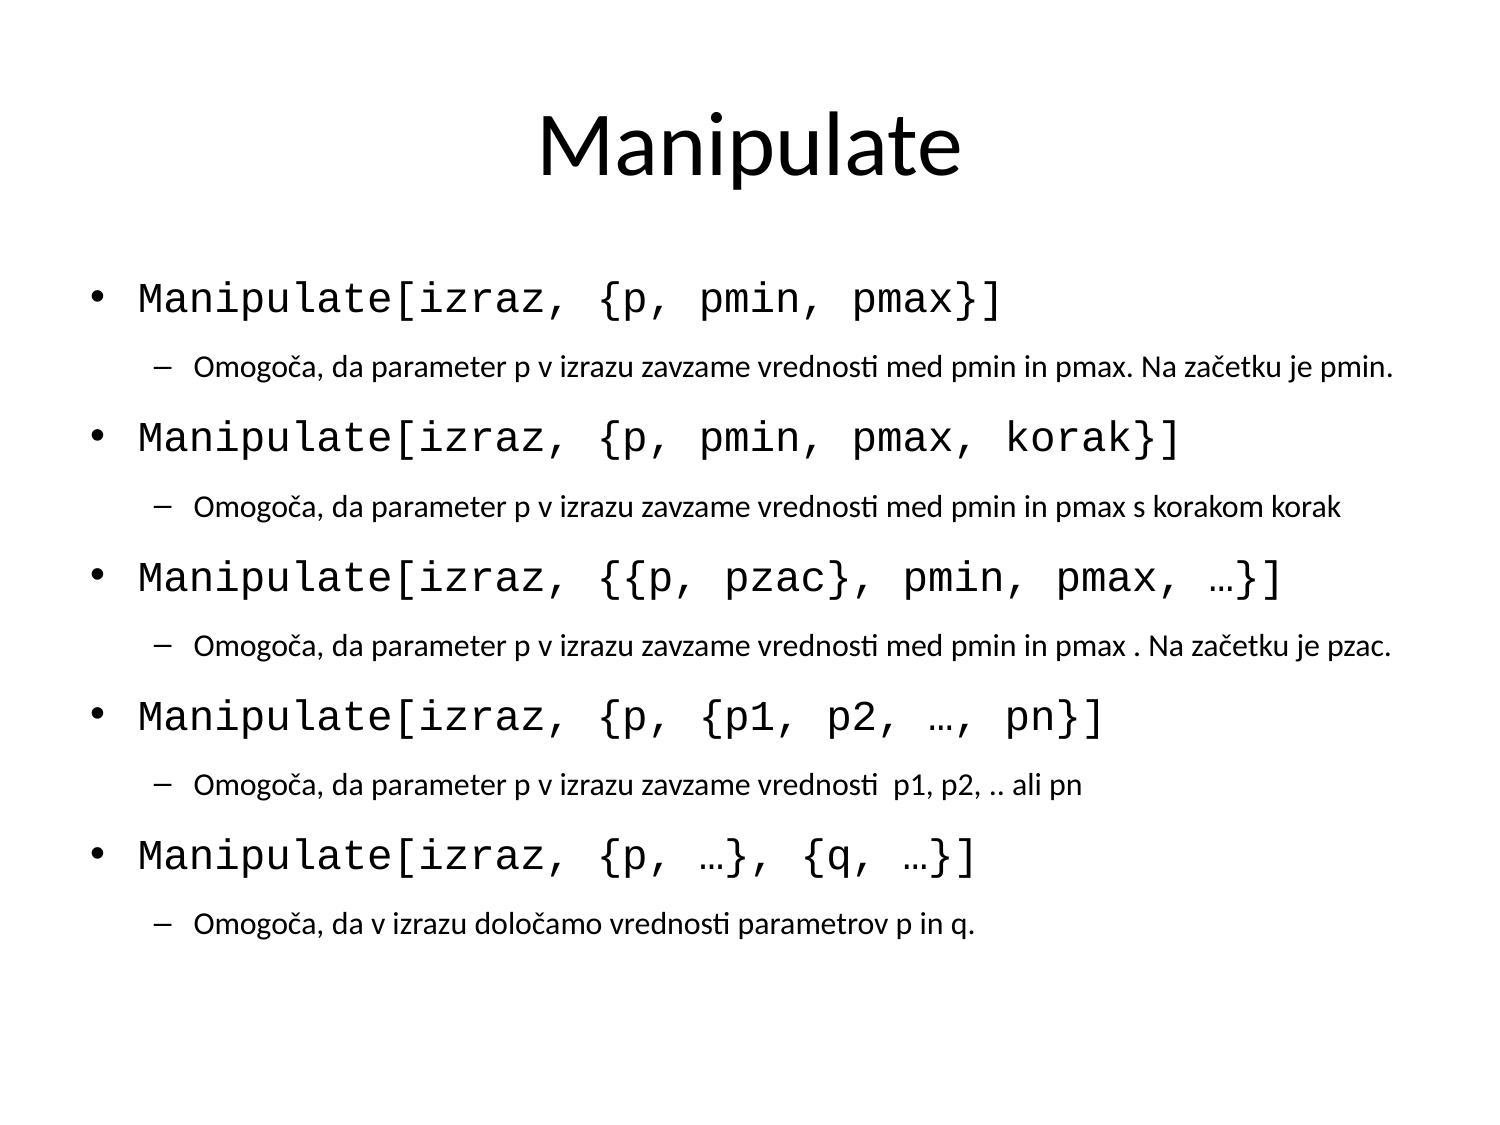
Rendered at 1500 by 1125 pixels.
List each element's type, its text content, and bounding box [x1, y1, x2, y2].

list Manipulate[izraz, {p, pmin, pmax}] Omogoča, da parameter p v izrazu zavzame vrednosti med pmin in pmax. Na začetku je pmin. Manipulate[izraz, {p, pmin, pmax, korak}] Omogoča, da parameter p v izrazu zavzame vrednosti med pmin in pmax s korakom korak Manipulate[izraz, {{p, pzac}, pmin, pmax, …}] Omogoča, da parameter p v izrazu zavzame vrednosti med pmin in pmax . Na začetku je pzac. Manipulate[izraz, {p, {p1, p2, …, pn}] Omogoča, da parameter p v izrazu zavzame vrednosti p1, p2, .. ali pn Manipulate[izraz, {p, …}, {q, …}] Omogoča, da v izrazu določamo vrednosti parametrov p in q. [75, 262, 1425, 1005]
title Manipulate [75, 45, 1425, 233]
